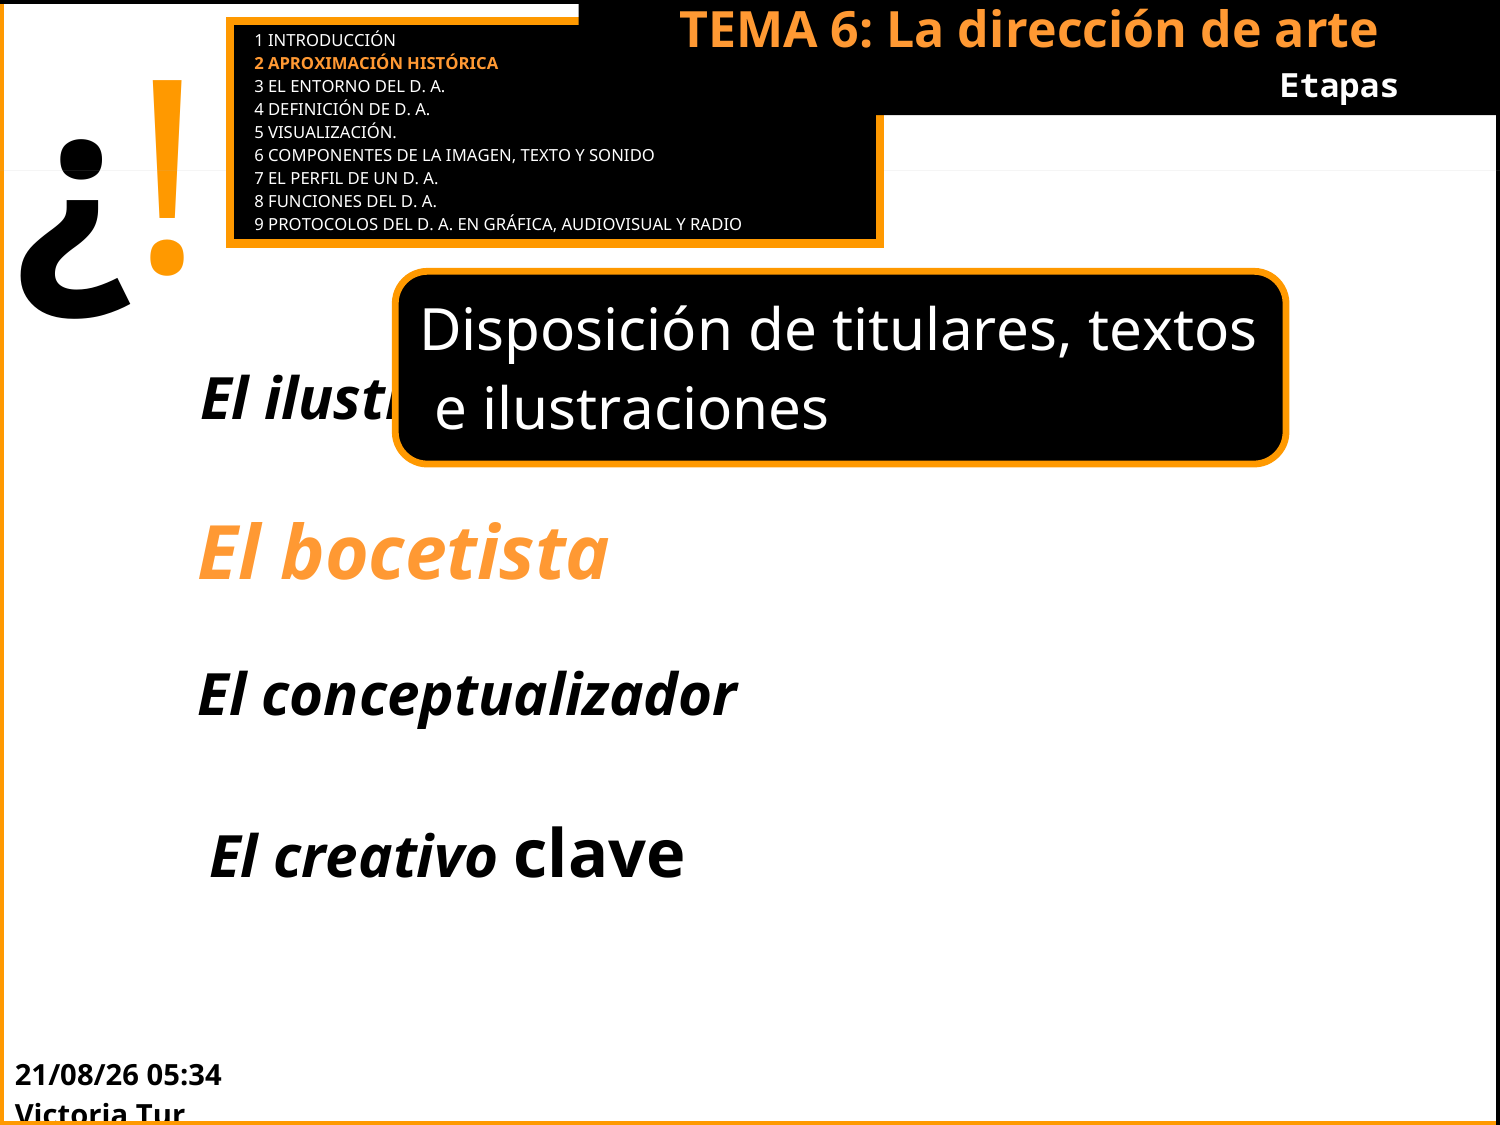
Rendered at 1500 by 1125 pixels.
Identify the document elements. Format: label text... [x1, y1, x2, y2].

text_box TEMA 6: La dirección de arte Etapas [578, 0, 1500, 116]
text_box El conceptualizador [183, 645, 810, 752]
text_box El ilustrador [185, 349, 406, 457]
text_box El creativo clave [194, 798, 821, 906]
list El bocetista [183, 491, 751, 620]
text_box Disposición de titulares, textos e ilustraciones [395, 271, 1287, 465]
text_box 1 INTRODUCCIÓN 2 APROXIMACIÓN HISTÓRICA 3 EL ENTORNO DEL D. A. 4 DEFINICIÓN DE D. A. 5 VISUALIZACIÓN. 6 COMPONENTES DE LA IMAGEN, TEXTO Y SONIDO 7 EL PERFIL DE UN D. A. 8 FUNCIONES DEL D. A. 9 PROTOCOLOS DEL D. A. EN GRÁFICA, AUDIOVISUAL Y RADIO [230, 20, 880, 244]
